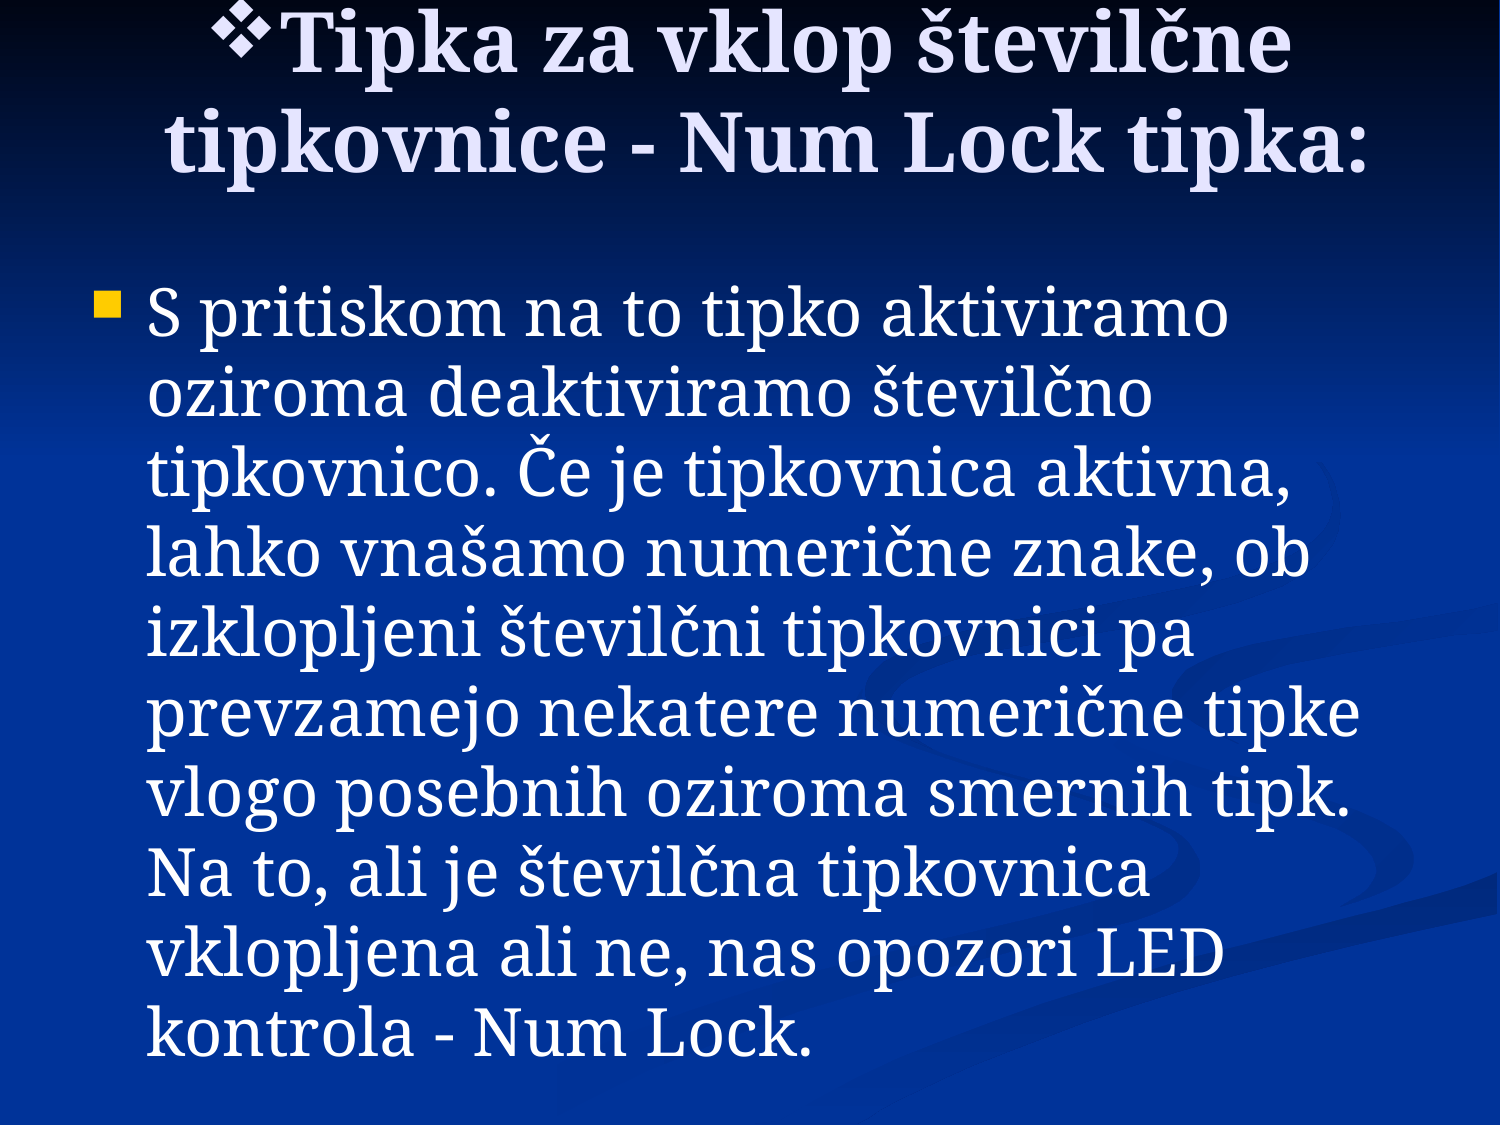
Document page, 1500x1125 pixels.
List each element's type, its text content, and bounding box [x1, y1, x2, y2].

list S pritiskom na to tipko aktiviramo oziroma deaktiviramo številčno tipkovnico. Če je tipkovnica aktivna, lahko vnašamo numerične znake, ob izklopljeni številčni tipkovnici pa prevzamejo nekatere numerične tipke vlogo posebnih oziroma smernih tipk. Na to, ali je številčna tipkovnica vklopljena ali ne, nas opozori LED kontrola - Num Lock. [75, 262, 1425, 1005]
title Tipka za vklop številčne tipkovnice - Num Lock tipka: [75, 45, 1425, 233]
